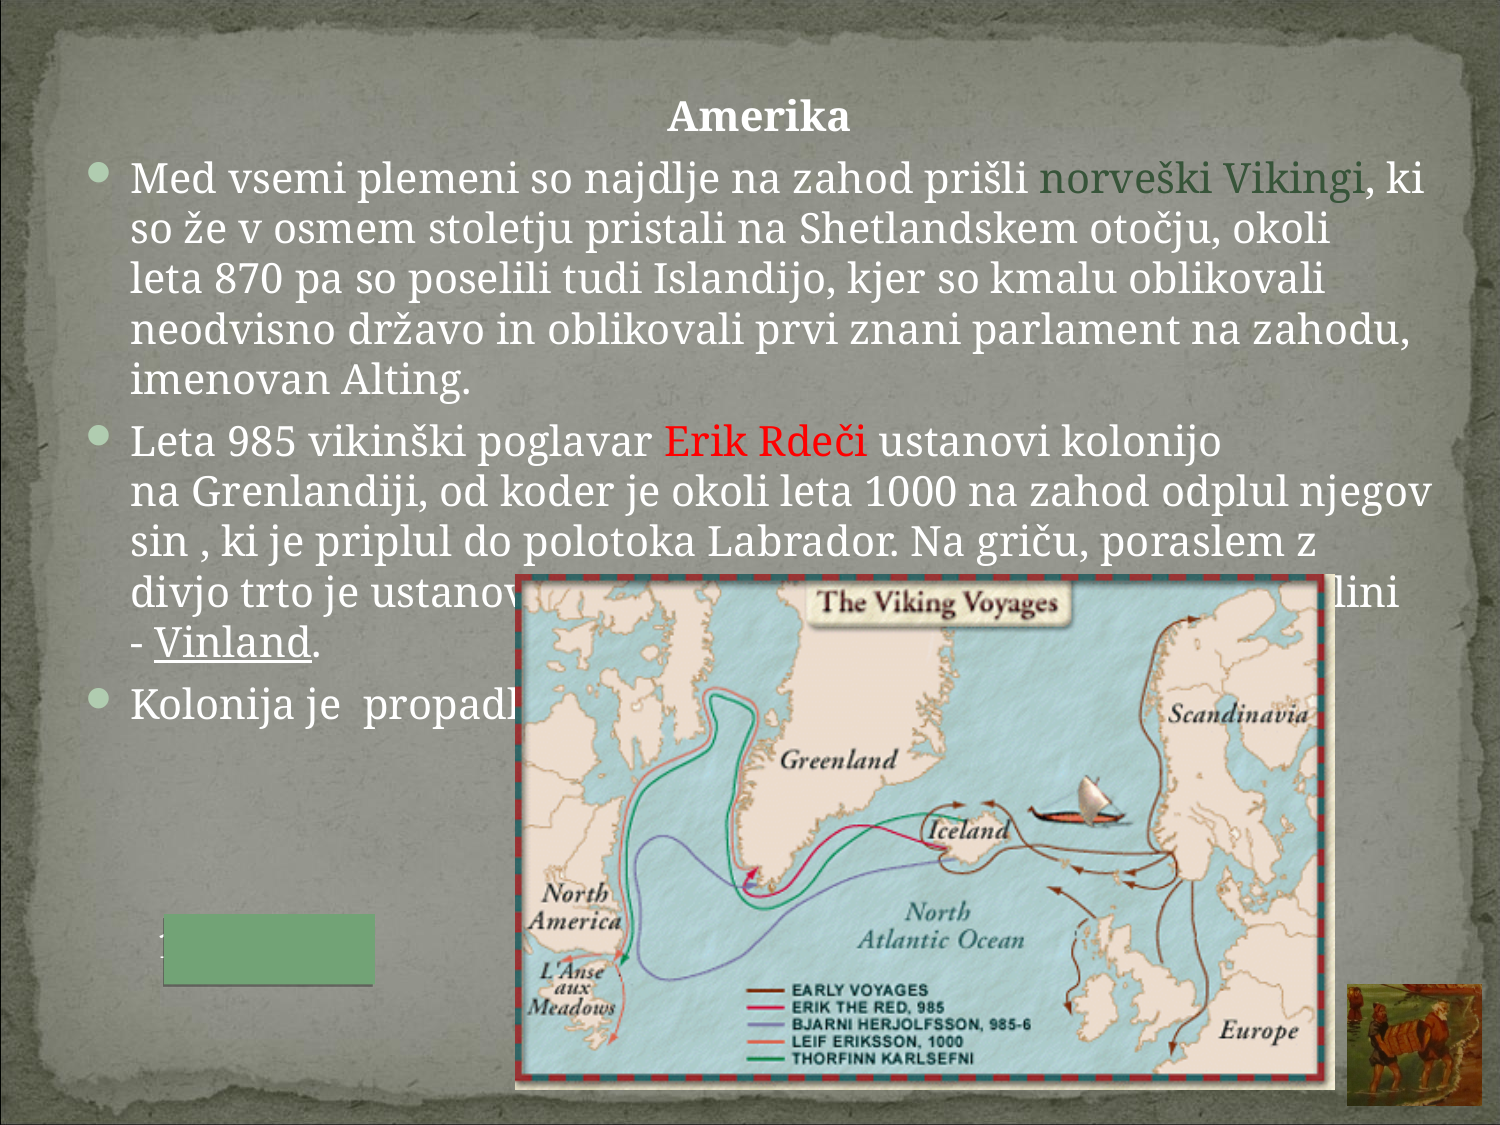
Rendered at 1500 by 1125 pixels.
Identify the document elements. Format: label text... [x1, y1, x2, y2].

text_box 1776,8 km [142, 913, 354, 974]
picture [0, 0, 1500, 1125]
text_box [163, 914, 375, 985]
list Amerika Med vsemi plemeni so najdlje na zahod prišli norveški Vikingi, ki so že v osmem stoletju pristali na Shetlandskem otočju, okoli leta 870 pa so poselili tudi Islandijo, kjer so kmalu oblikovali neodvisno državo in oblikovali prvi znani parlament na zahodu, imenovan Alting. Leta 985 vikinški poglavar Erik Rdeči ustanovi kolonijo na Grenlandiji, od koder je okoli leta 1000 na zahod odplul njegov sin , ki je priplul do polotoka Labrador. Na griču, poraslem z divjo trto je ustanovil kolonijo, ki jo je poimenoval po tej rastlini - Vinland. Kolonija je propadla. [70, 82, 1449, 832]
